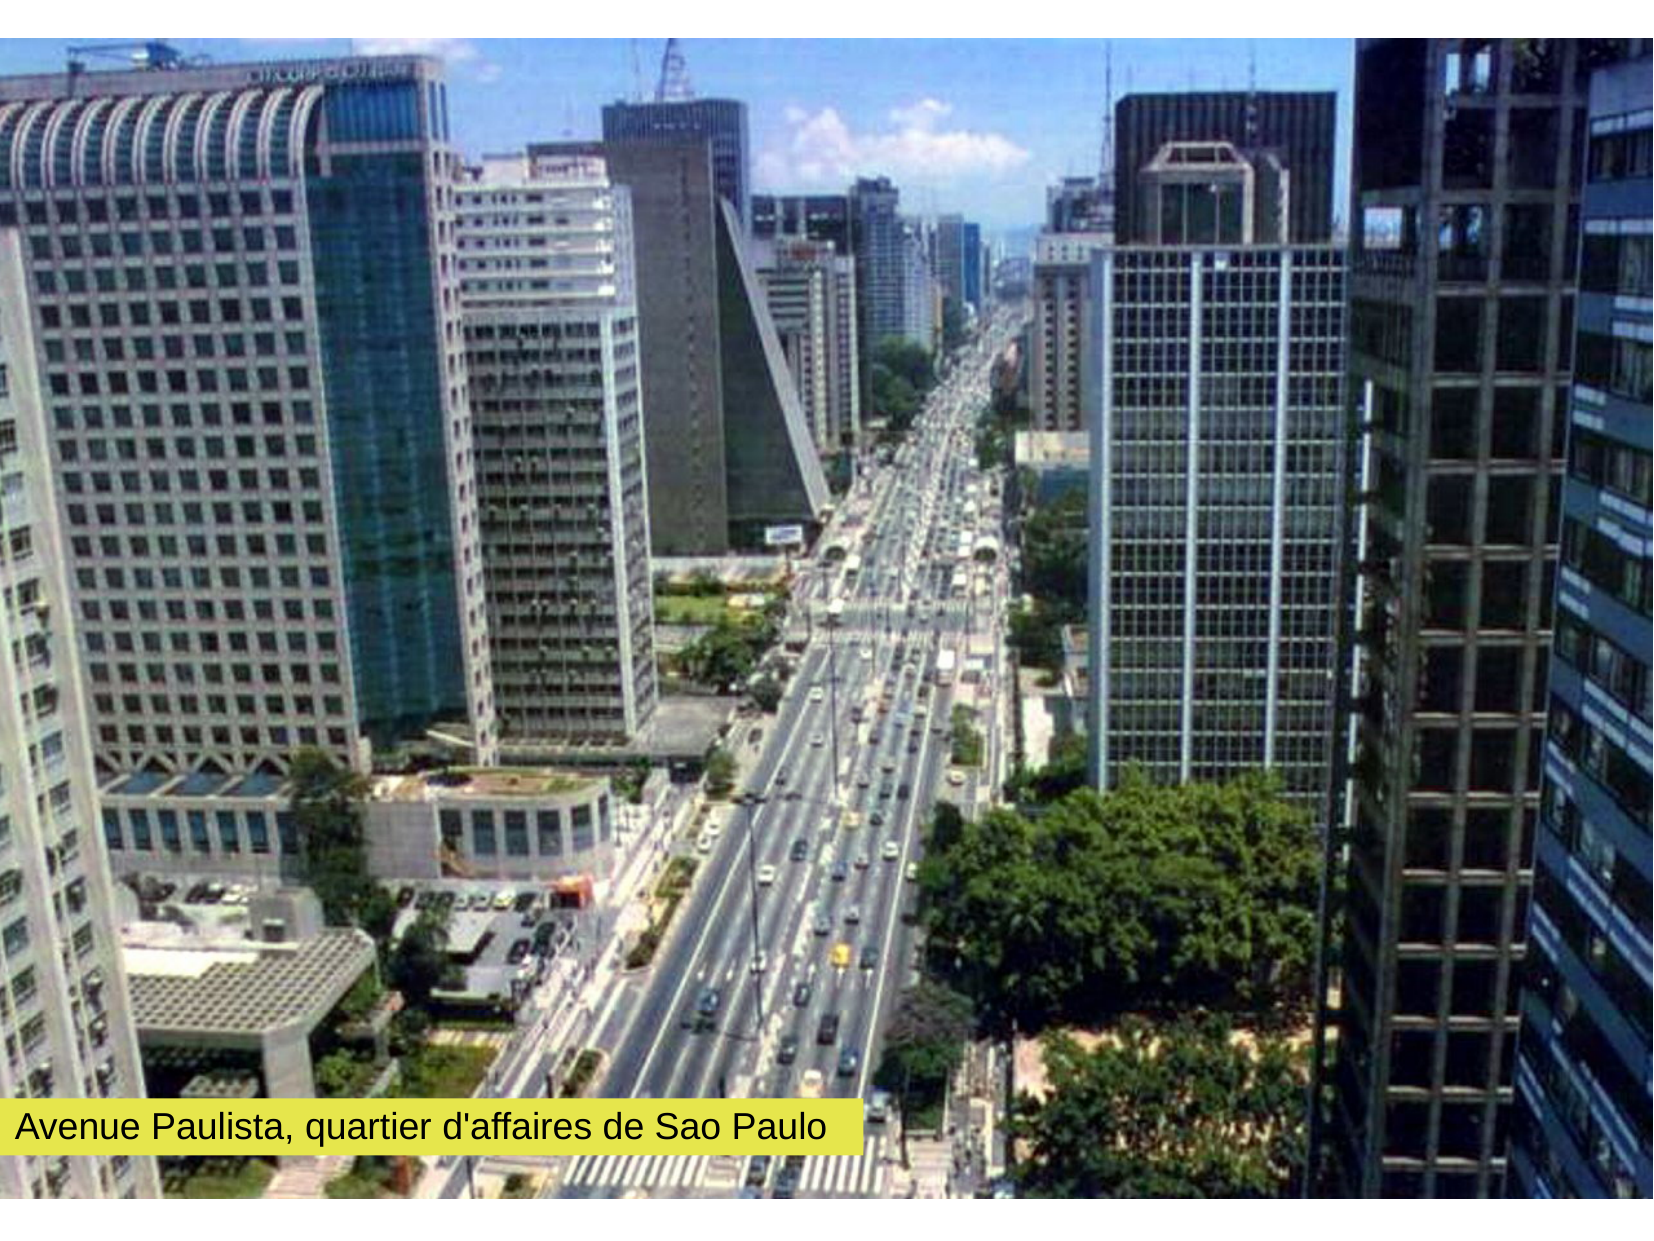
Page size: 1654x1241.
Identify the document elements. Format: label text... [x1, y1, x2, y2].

text_box Avenue Paulista, quartier d'affaires de Sao Paulo [0, 1098, 864, 1156]
picture [0, 38, 1653, 1199]
